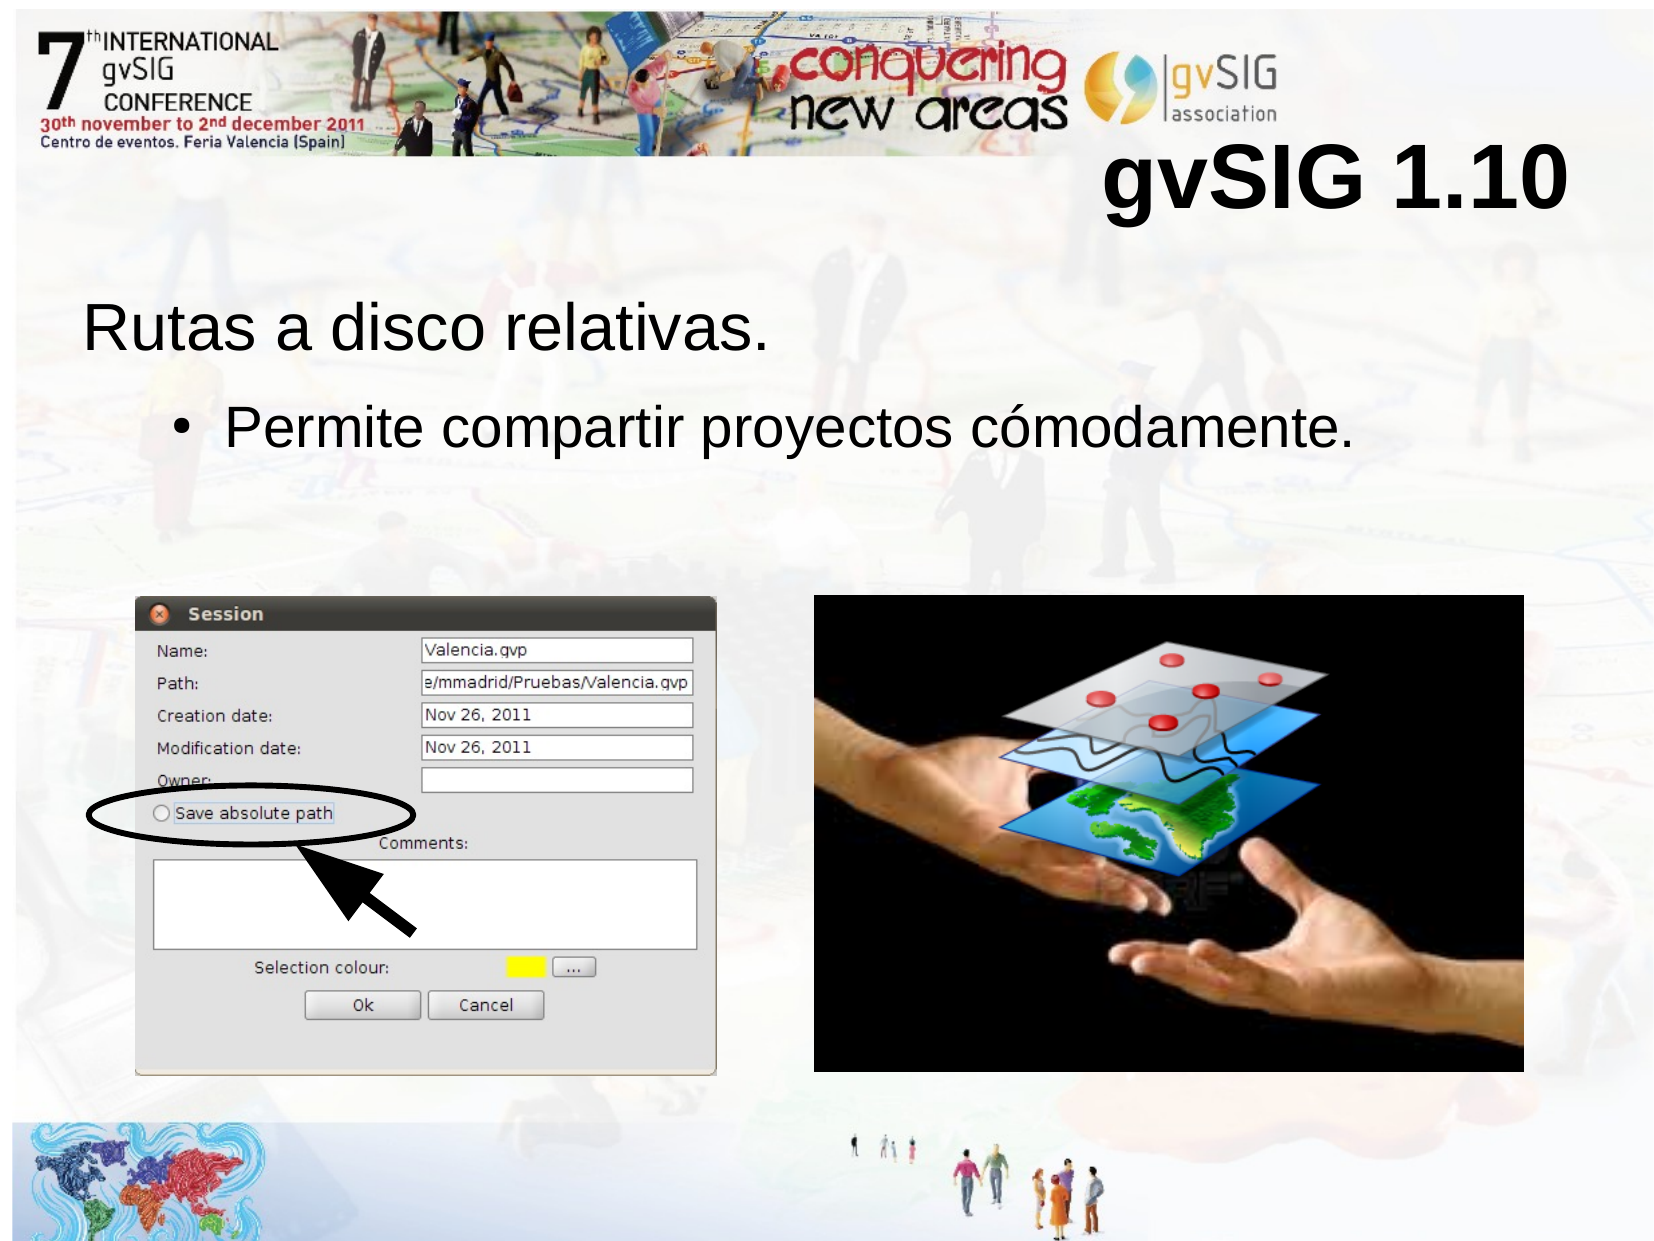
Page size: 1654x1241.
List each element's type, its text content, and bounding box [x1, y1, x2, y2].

list Rutas a disco relativas. Permite compartir proyectos cómodamente. [82, 290, 1571, 1109]
title gvSIG 1.10 [82, 73, 1571, 281]
picture [12, 9, 1654, 1241]
